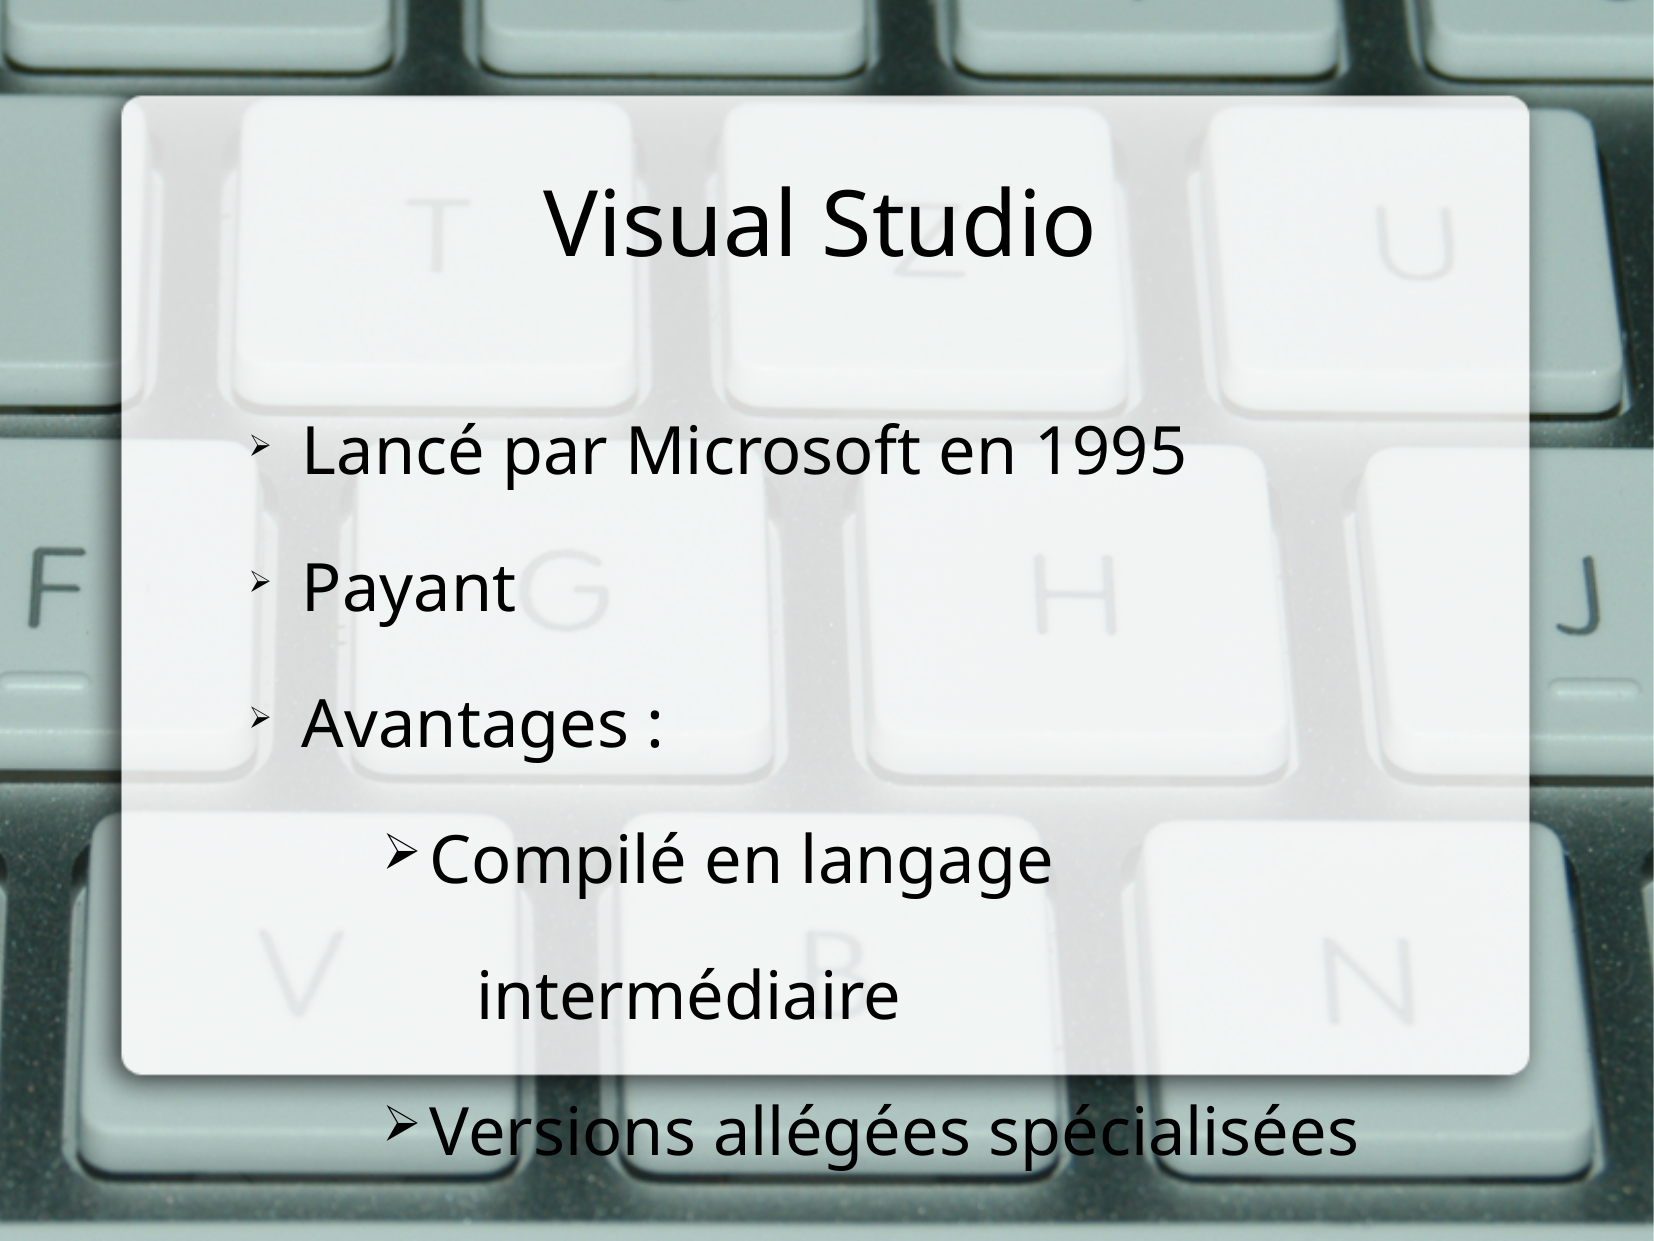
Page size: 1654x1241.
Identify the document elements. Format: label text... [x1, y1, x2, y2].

title Visual Studio [135, 117, 1506, 325]
list Lancé par Microsoft en 1995 Payant Avantages : Compilé en langage intermédiaire Versions allégées spécialisées [193, 358, 1461, 882]
picture [0, 0, 1654, 1241]
